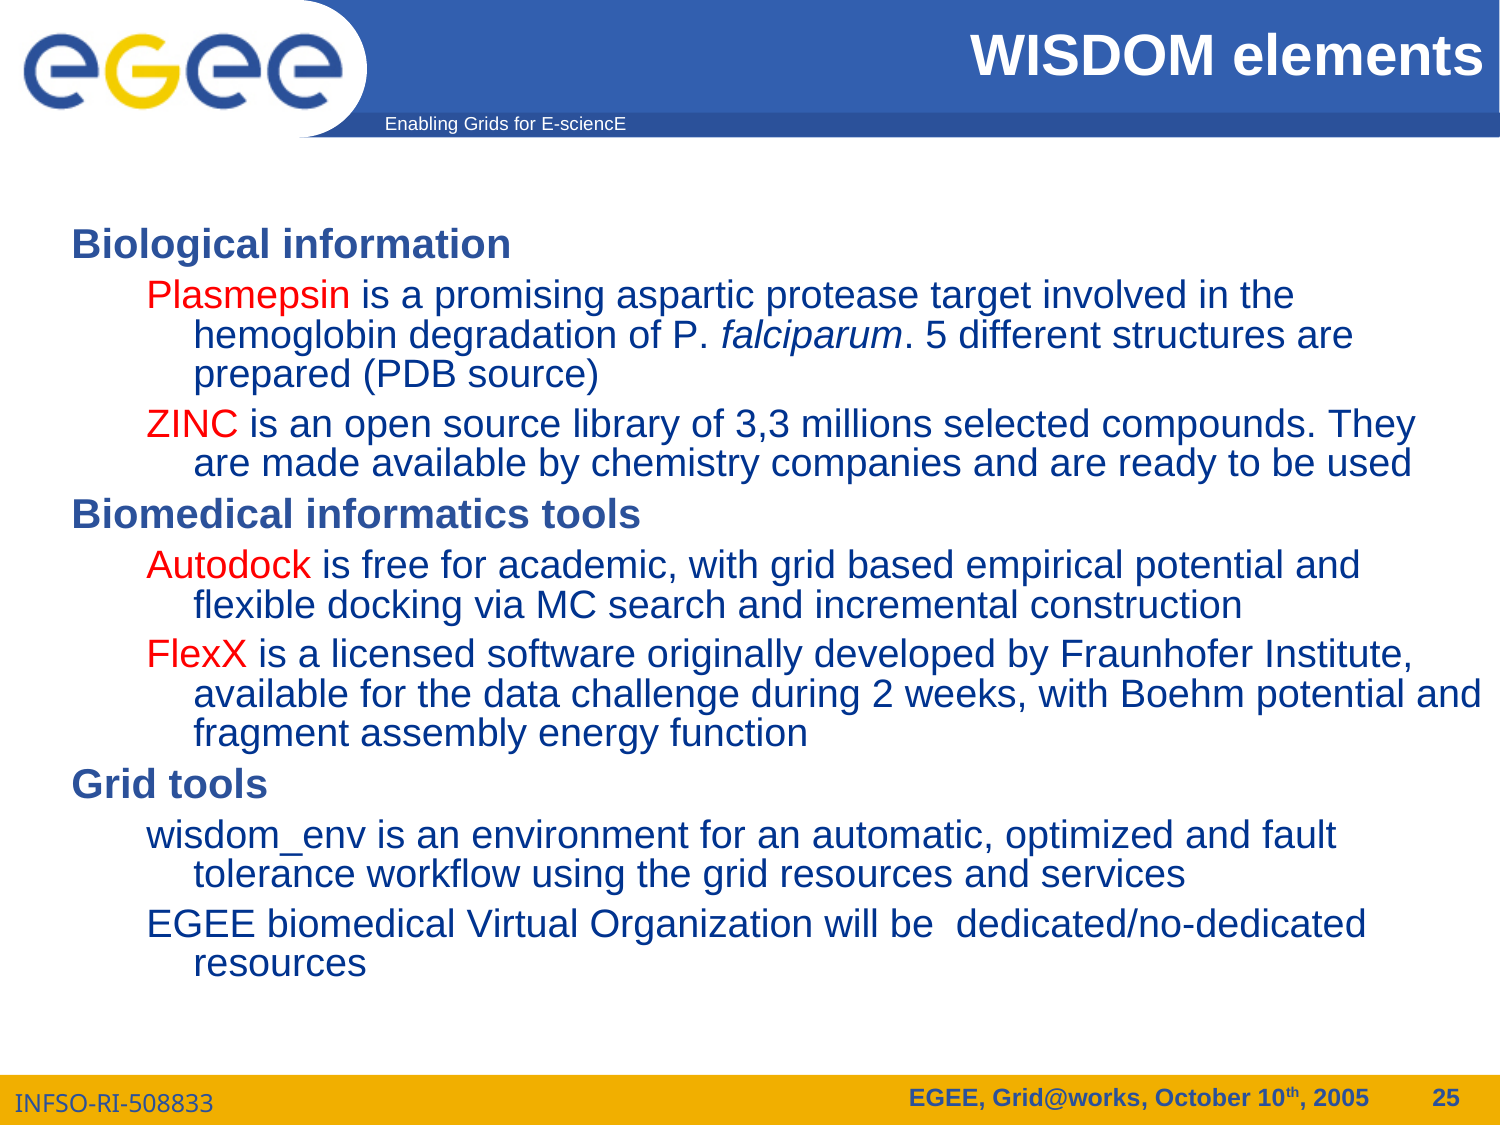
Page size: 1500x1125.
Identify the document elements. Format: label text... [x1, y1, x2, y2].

picture [18, 30, 349, 112]
title WISDOM elements [369, 0, 1500, 111]
list Biological information Plasmepsin is a promising aspartic protease target involved in the hemoglobin degradation of P. falciparum. 5 different structures are prepared (PDB source) ZINC is an open source library of 3,3 millions selected compounds. They are made available by chemistry companies and are ready to be used Biomedical informatics tools Autodock is free for academic, with grid based empirical potential and flexible docking via MC search and incremental construction FlexX is a licensed software originally developed by Fraunhofer Institute, available for the data challenge during 2 weeks, with Boehm potential and fragment assembly energy function Grid tools wisdom_env is an environment for an automatic, optimized and fault tolerance workflow using the grid resources and services EGEE biomedical Virtual Organization will be dedicated/no-dedicated resources [56, 160, 1500, 1071]
